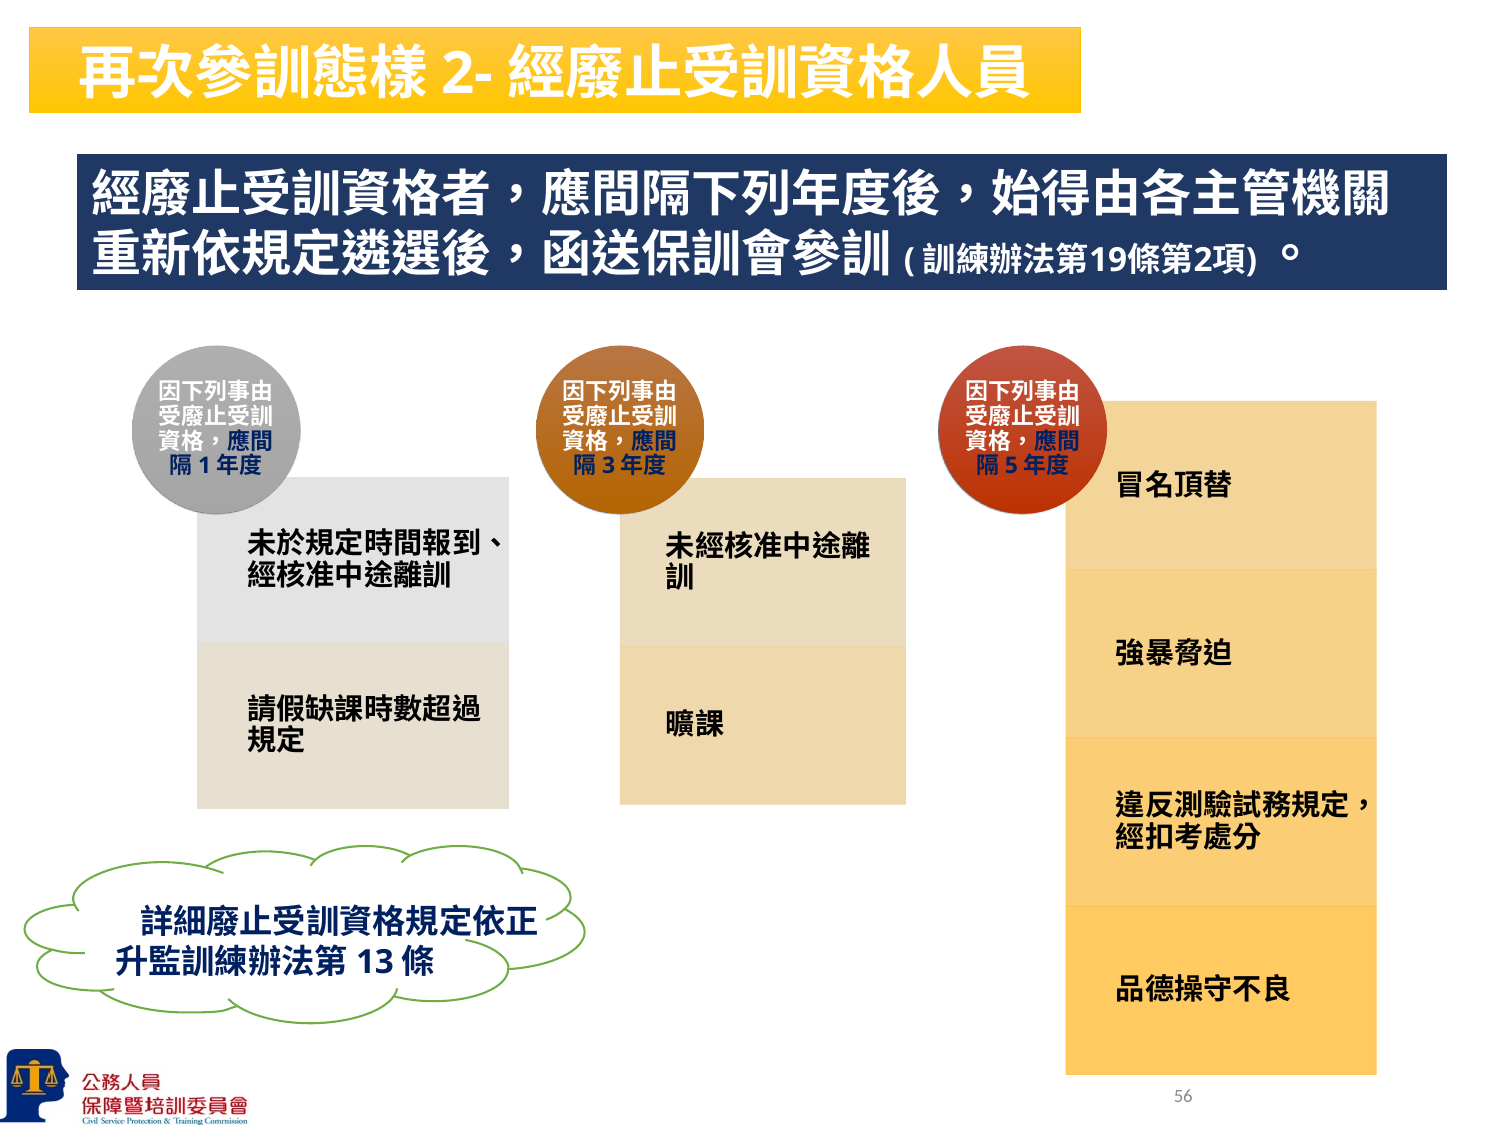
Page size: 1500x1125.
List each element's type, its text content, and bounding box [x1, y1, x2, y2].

text_box 冒名頂替 [1066, 401, 1377, 569]
text_box 未於規定時間報到、經核准中途離訓 [197, 477, 509, 643]
text_box 請假缺課時數超過規定 [197, 643, 509, 809]
text_box 因下列事由受廢止受訓資格，應間隔3年度 [536, 345, 705, 514]
text_box 曠課 [620, 646, 906, 805]
text_box 再次參訓態樣2-經廢止受訓資格人員 [29, 28, 1081, 113]
text_box 未經核准中途離訓 [620, 478, 906, 646]
text_box [573, 914, 585, 951]
text_box 因下列事由受廢止受訓資格，應間隔5年度 [938, 345, 1108, 514]
text_box 違反測驗試務規定，經扣考處分 [1066, 737, 1377, 906]
text_box [24, 846, 570, 1024]
text_box 詳細廢止受訓資格規定依正升監訓練辦法第13條 [100, 893, 573, 987]
text_box 61 [1158, 1065, 1497, 1125]
text_box 經廢止受訓資格者，應間隔下列年度後，始得由各主管機關重新依規定遴選後，函送保訓會參訓(訓練辦法第19條第2項)。 [77, 154, 1447, 290]
text_box 強暴脅迫 [1066, 569, 1377, 737]
text_box 因下列事由受廢止受訓資格，應間隔1年度 [132, 345, 301, 514]
text_box 品德操守不良 [1066, 906, 1377, 1075]
